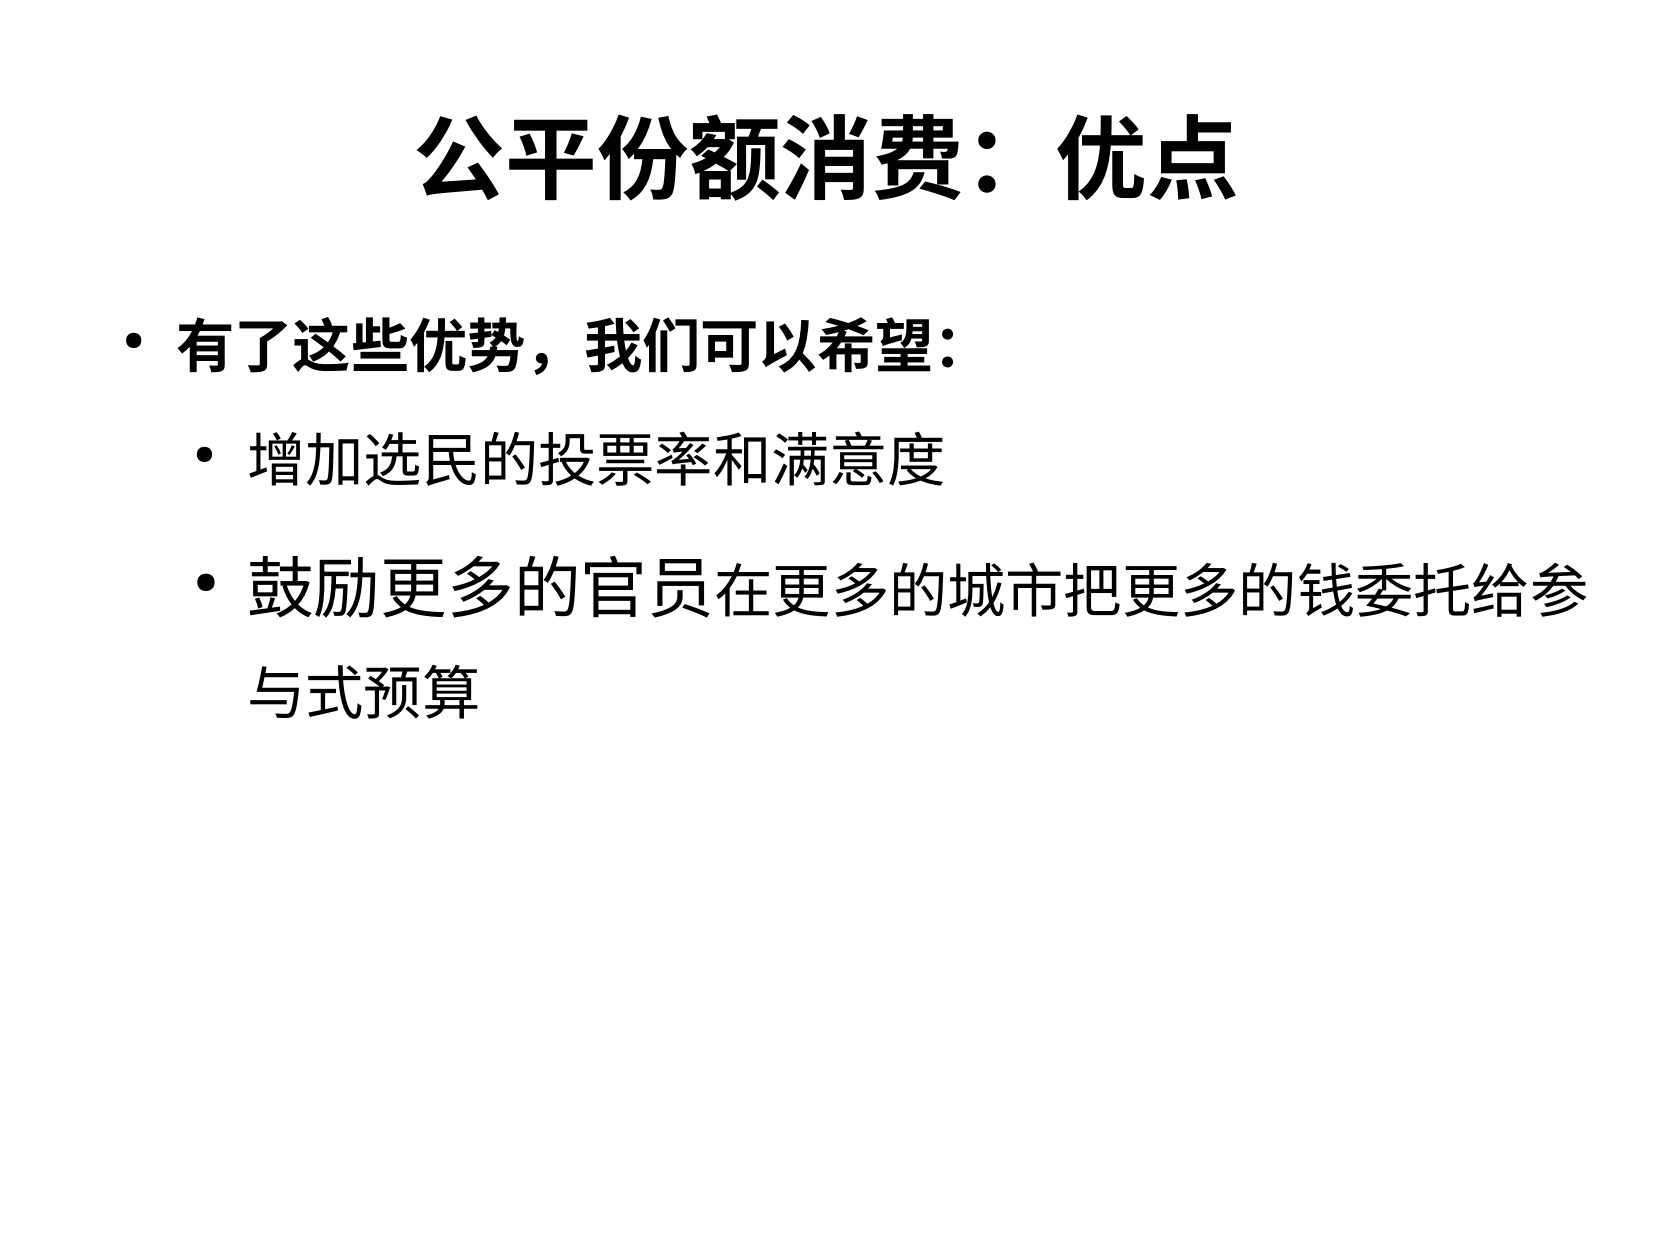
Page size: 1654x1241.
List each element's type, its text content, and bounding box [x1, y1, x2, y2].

title 公平份额消费：优点 [82, 49, 1571, 257]
list 有了这些优势，我们可以希望： 增加选民的投票率和满意度 鼓励更多的官员在更多的城市把更多的钱委托给参与式预算 [105, 300, 1594, 1119]
